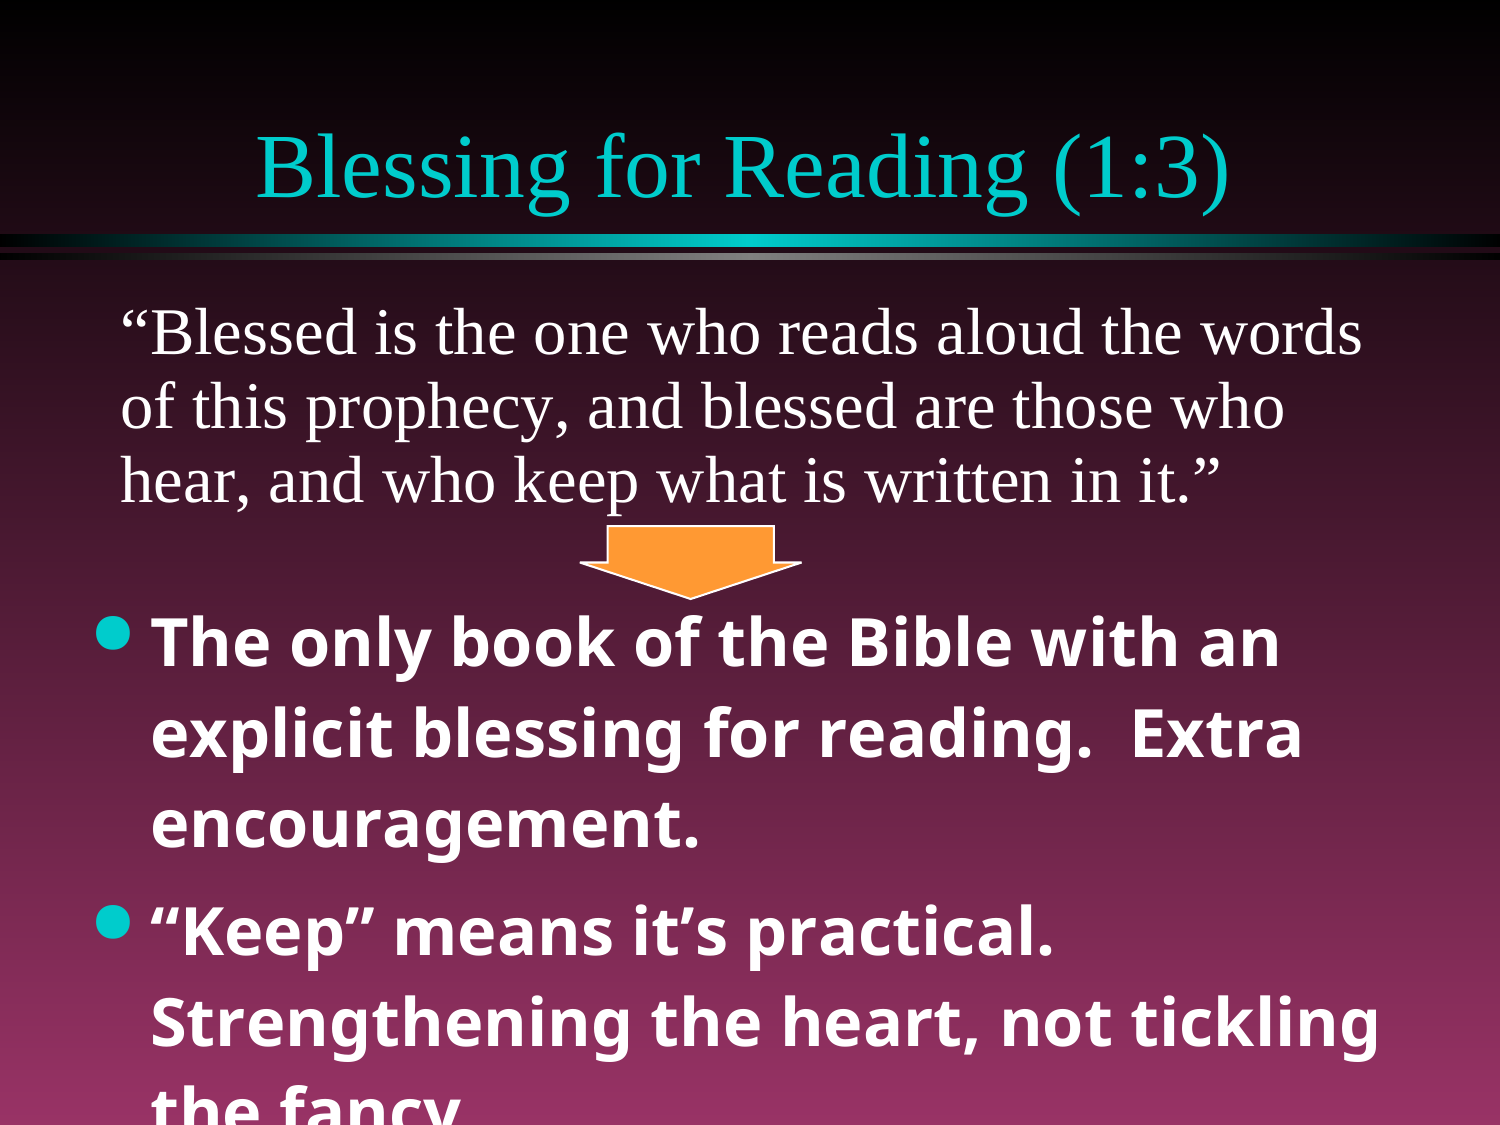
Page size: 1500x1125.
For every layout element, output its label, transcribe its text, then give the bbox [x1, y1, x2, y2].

text_box [579, 526, 802, 599]
list The only book of the Bible with an explicit blessing for reading. Extra encouragement. “Keep” means it’s practical. Strengthening the heart, not tickling the fancy. [78, 587, 1448, 1014]
text_box “Blessed is the one who reads aloud the words of this prophecy, and blessed are those who hear, and who keep what is written in it.” [105, 287, 1448, 525]
title Blessing for Reading (1:3) [99, 37, 1388, 225]
